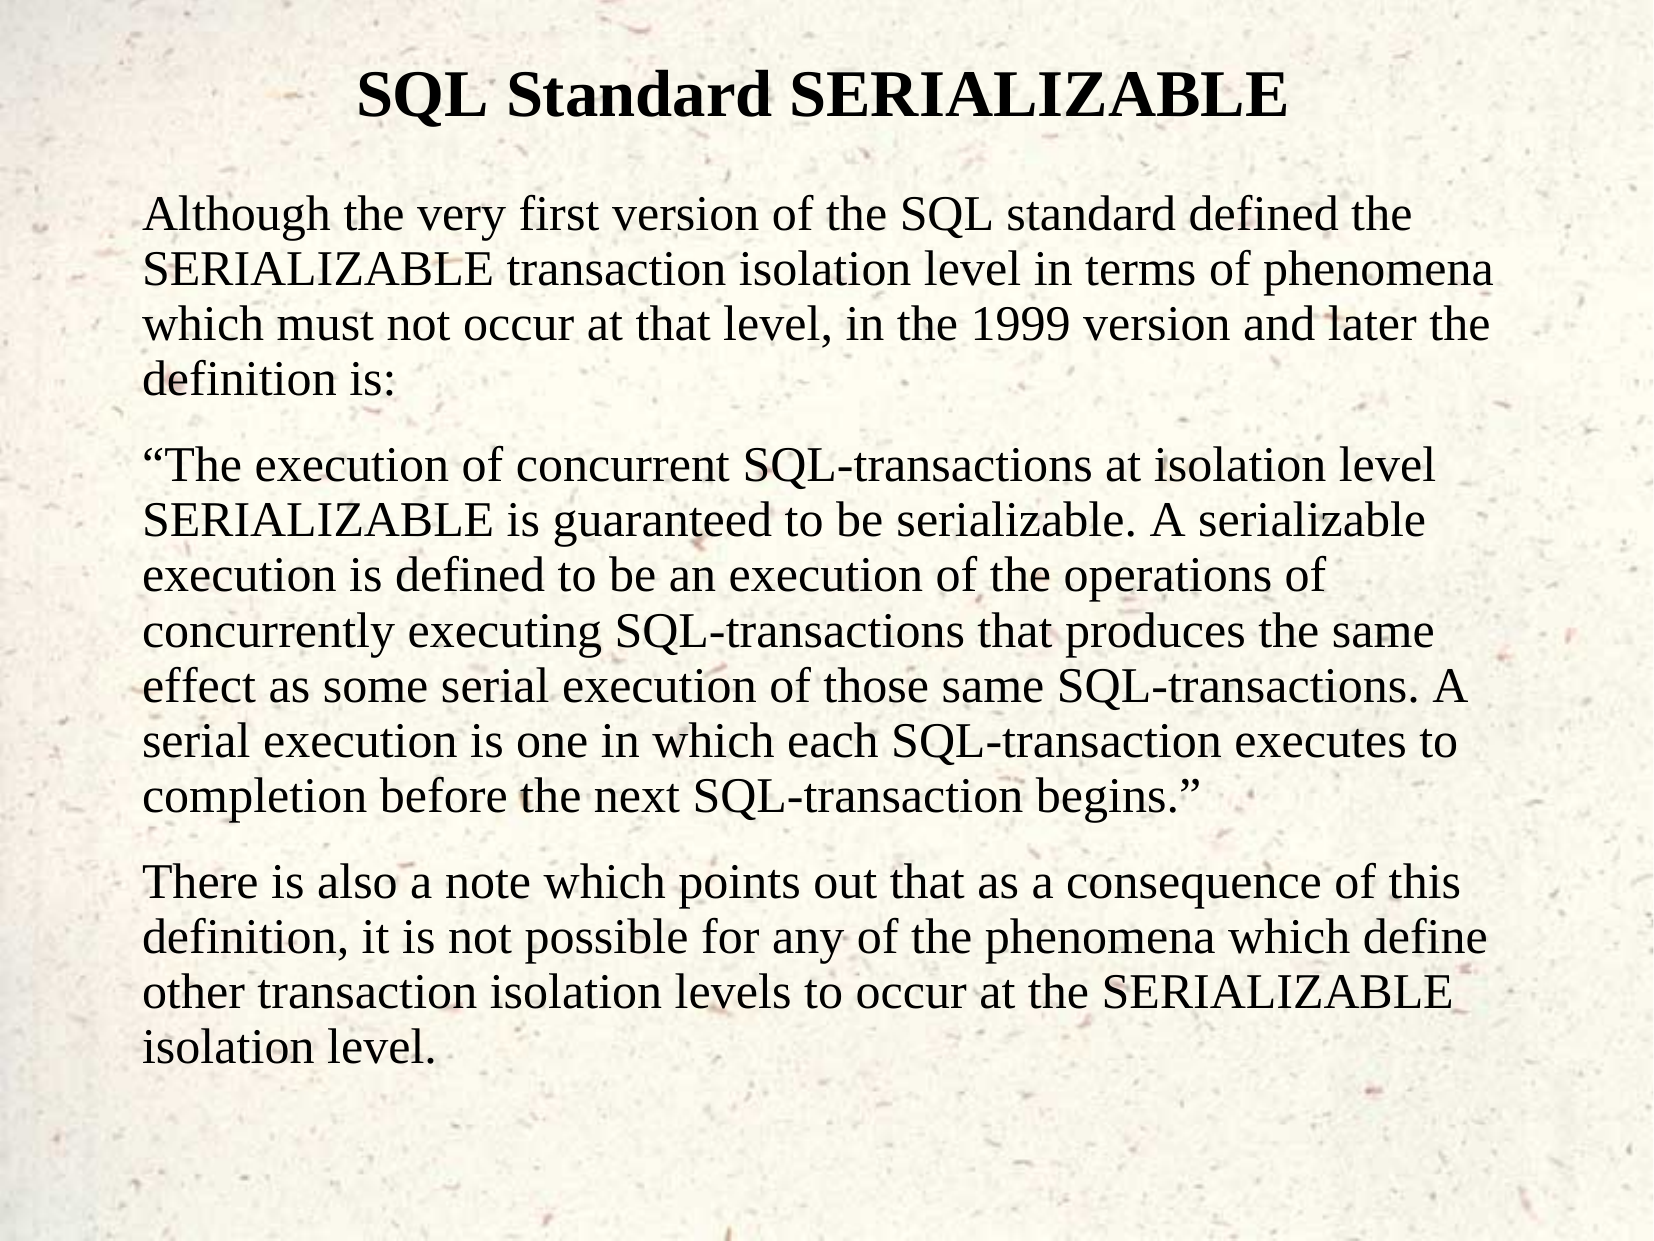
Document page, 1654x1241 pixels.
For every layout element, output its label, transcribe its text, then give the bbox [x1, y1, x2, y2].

subtitle Although the very first version of the SQL standard defined the SERIALIZABLE transaction isolation level in terms of phenomena which must not occur at that level, in the 1999 version and later the definition is: “The execution of concurrent SQL-transactions at isolation level SERIALIZABLE is guaranteed to be serializable. A serializable execution is defined to be an execution of the operations of concurrently executing SQL-transactions that produces the same effect as some serial execution of those same SQL-transactions. A serial execution is one in which each SQL-transaction executes to completion before the next SQL-transaction begins.” There is also a note which points out that as a consequence of this definition, it is not possible for any of the phenomena which define other transaction isolation levels to occur at the SERIALIZABLE isolation level. [142, 135, 1536, 1126]
title SQL Standard SERIALIZABLE [112, 37, 1535, 151]
picture [0, 0, 1654, 1241]
